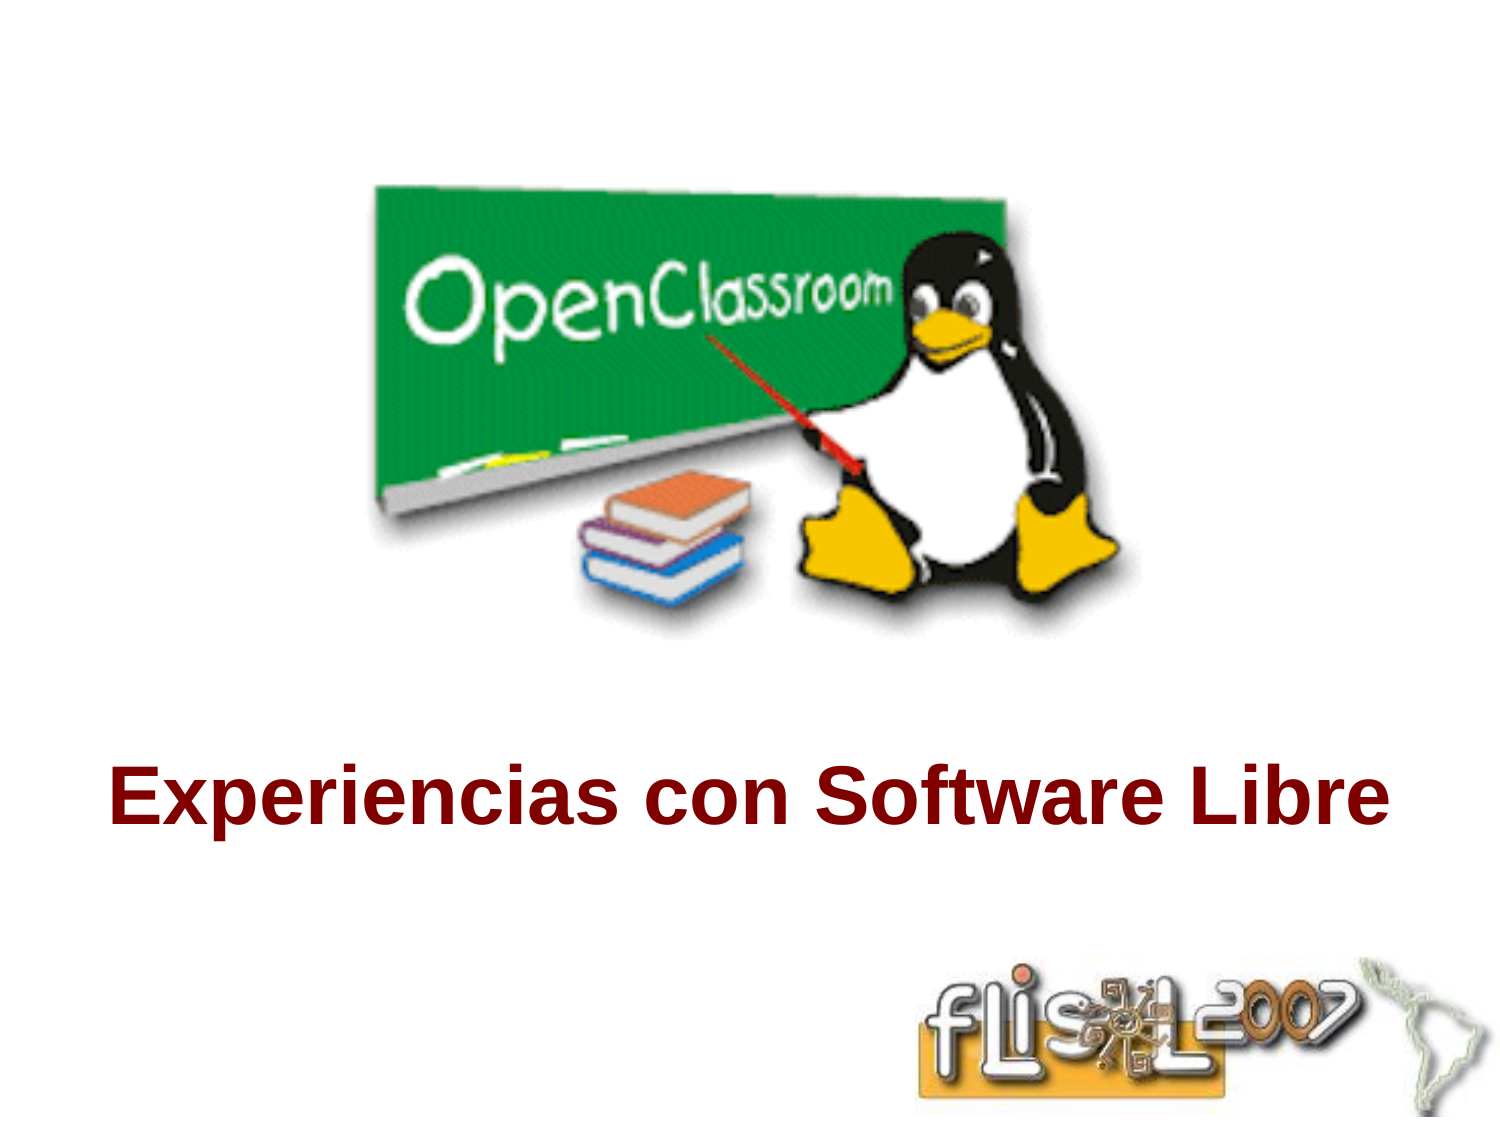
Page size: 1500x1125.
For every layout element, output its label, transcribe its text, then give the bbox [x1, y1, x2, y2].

title Experiencias con Software Libre [75, 676, 1426, 912]
picture [915, 956, 1500, 1117]
picture [358, 177, 1152, 650]
